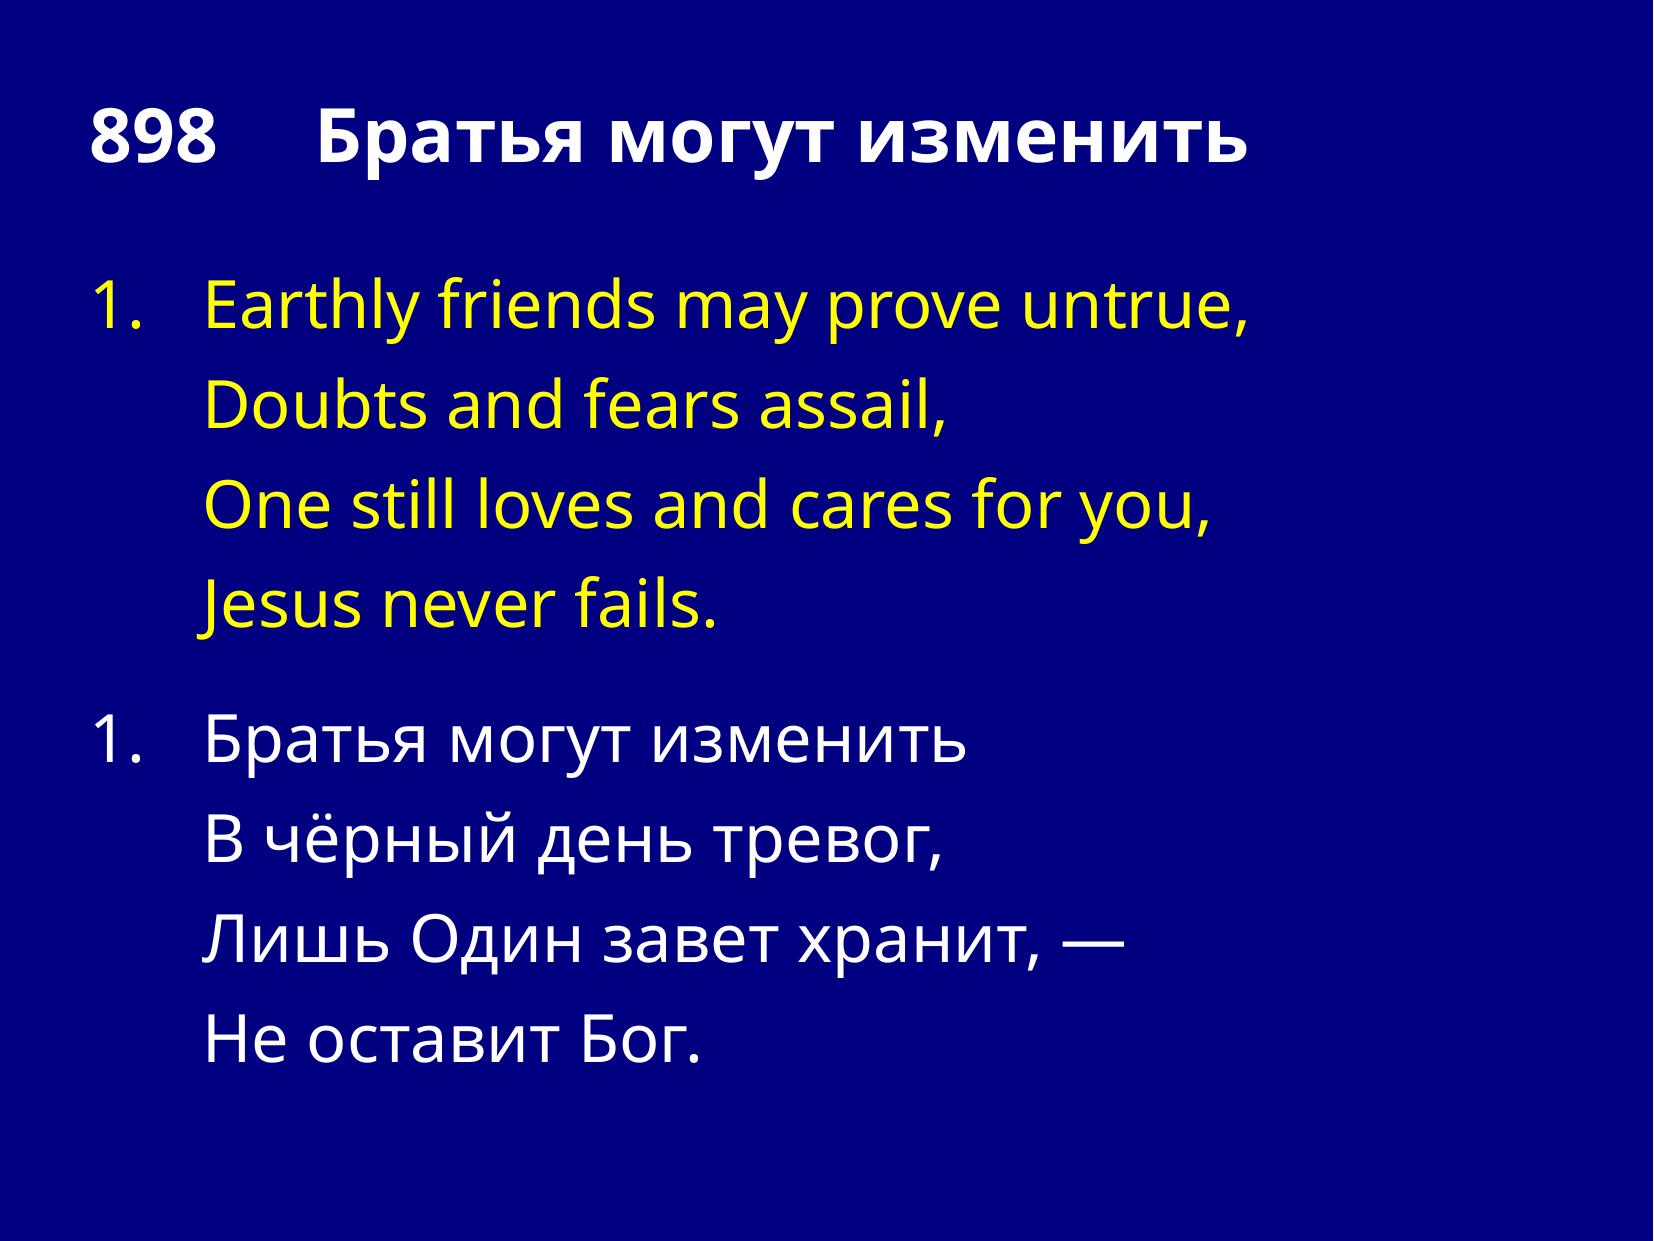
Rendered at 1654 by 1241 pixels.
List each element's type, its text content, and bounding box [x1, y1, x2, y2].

text_box 898 Братья могут изменить [75, 75, 1576, 188]
text_box 1. Earthly friends may prove untrue, Doubts and fears assail, One still loves and cares for you, Jesus never fails. [75, 188, 1576, 638]
text_box 1. Братья могут изменить В чёрный день тревог, Лишь Один завет хранит, — Не оставит Бог. [75, 675, 1576, 1163]
